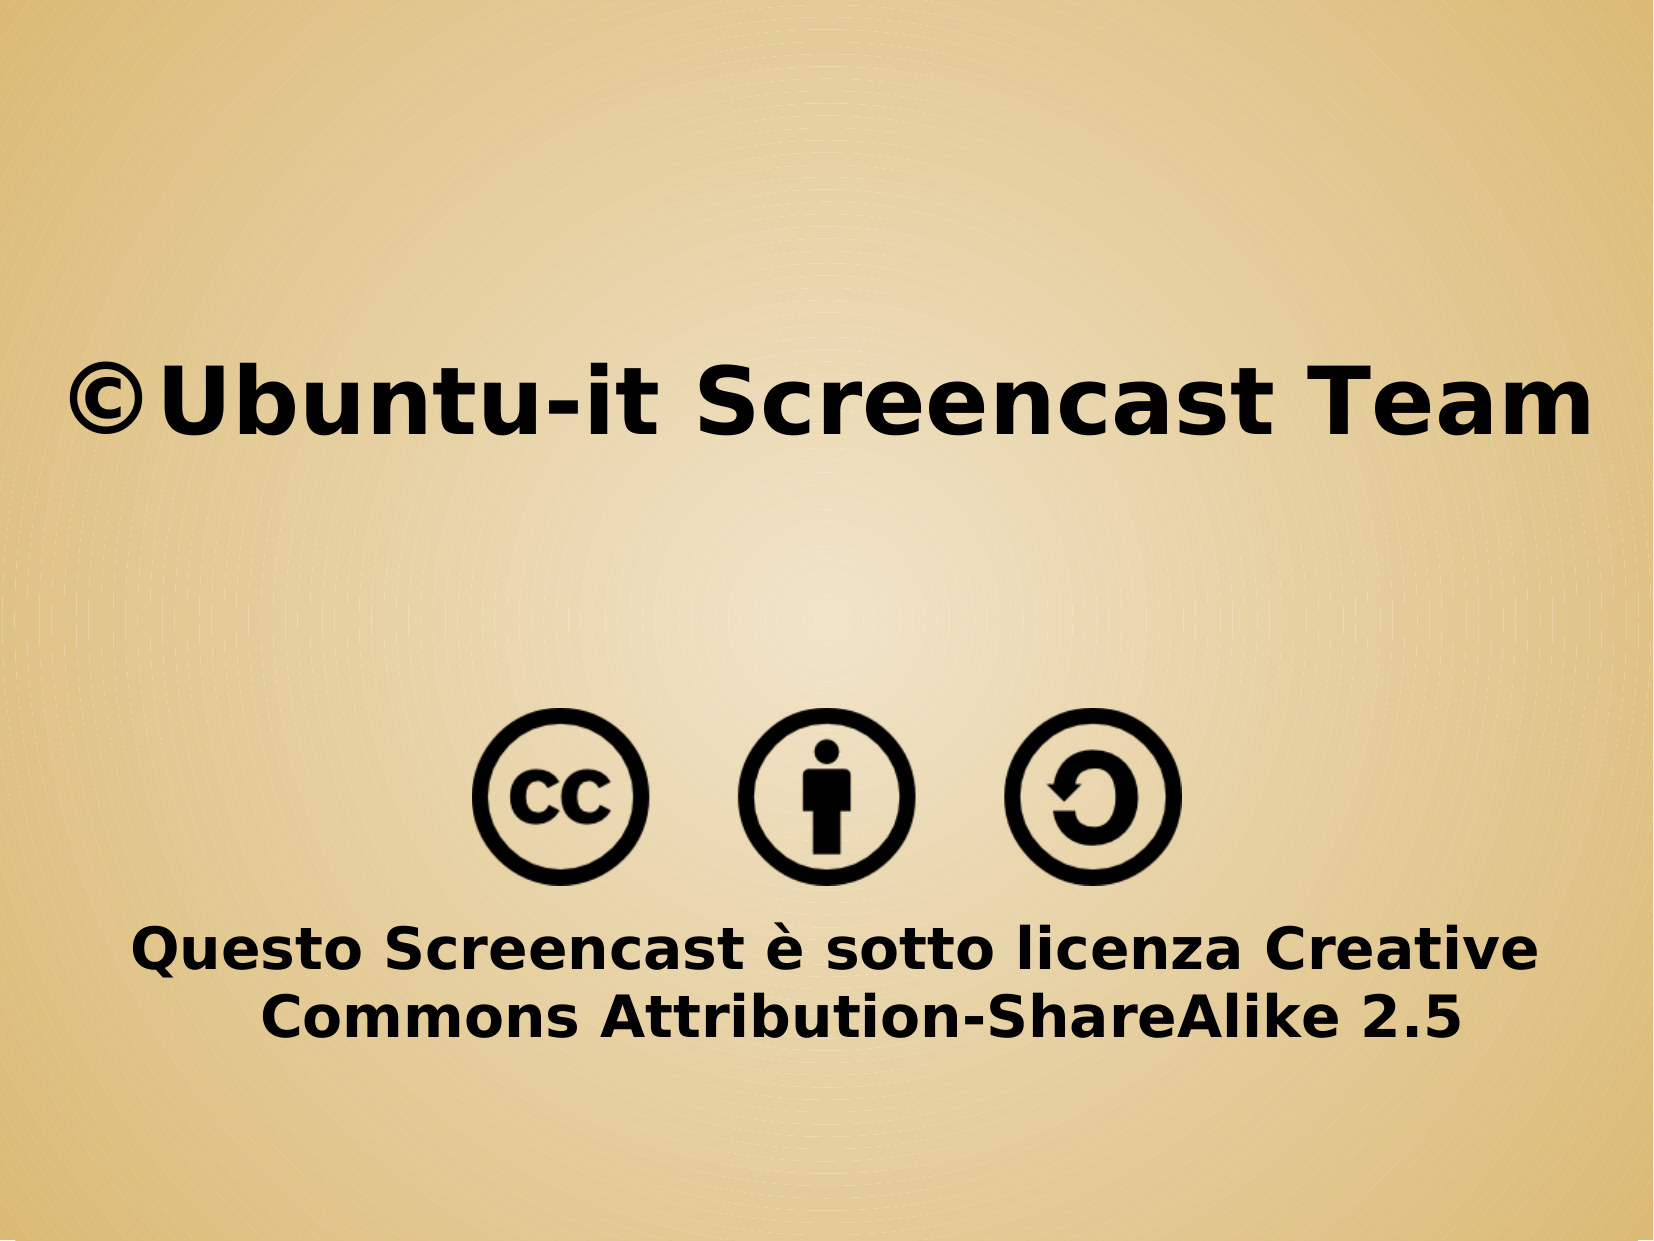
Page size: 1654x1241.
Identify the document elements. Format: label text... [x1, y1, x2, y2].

picture [472, 708, 1182, 886]
list Questo Screencast è sotto licenza Creative Commons Attribution-ShareAlike 2.5 [29, 915, 1625, 1051]
title ©Ubuntu-it Screencast Team [29, 239, 1625, 562]
